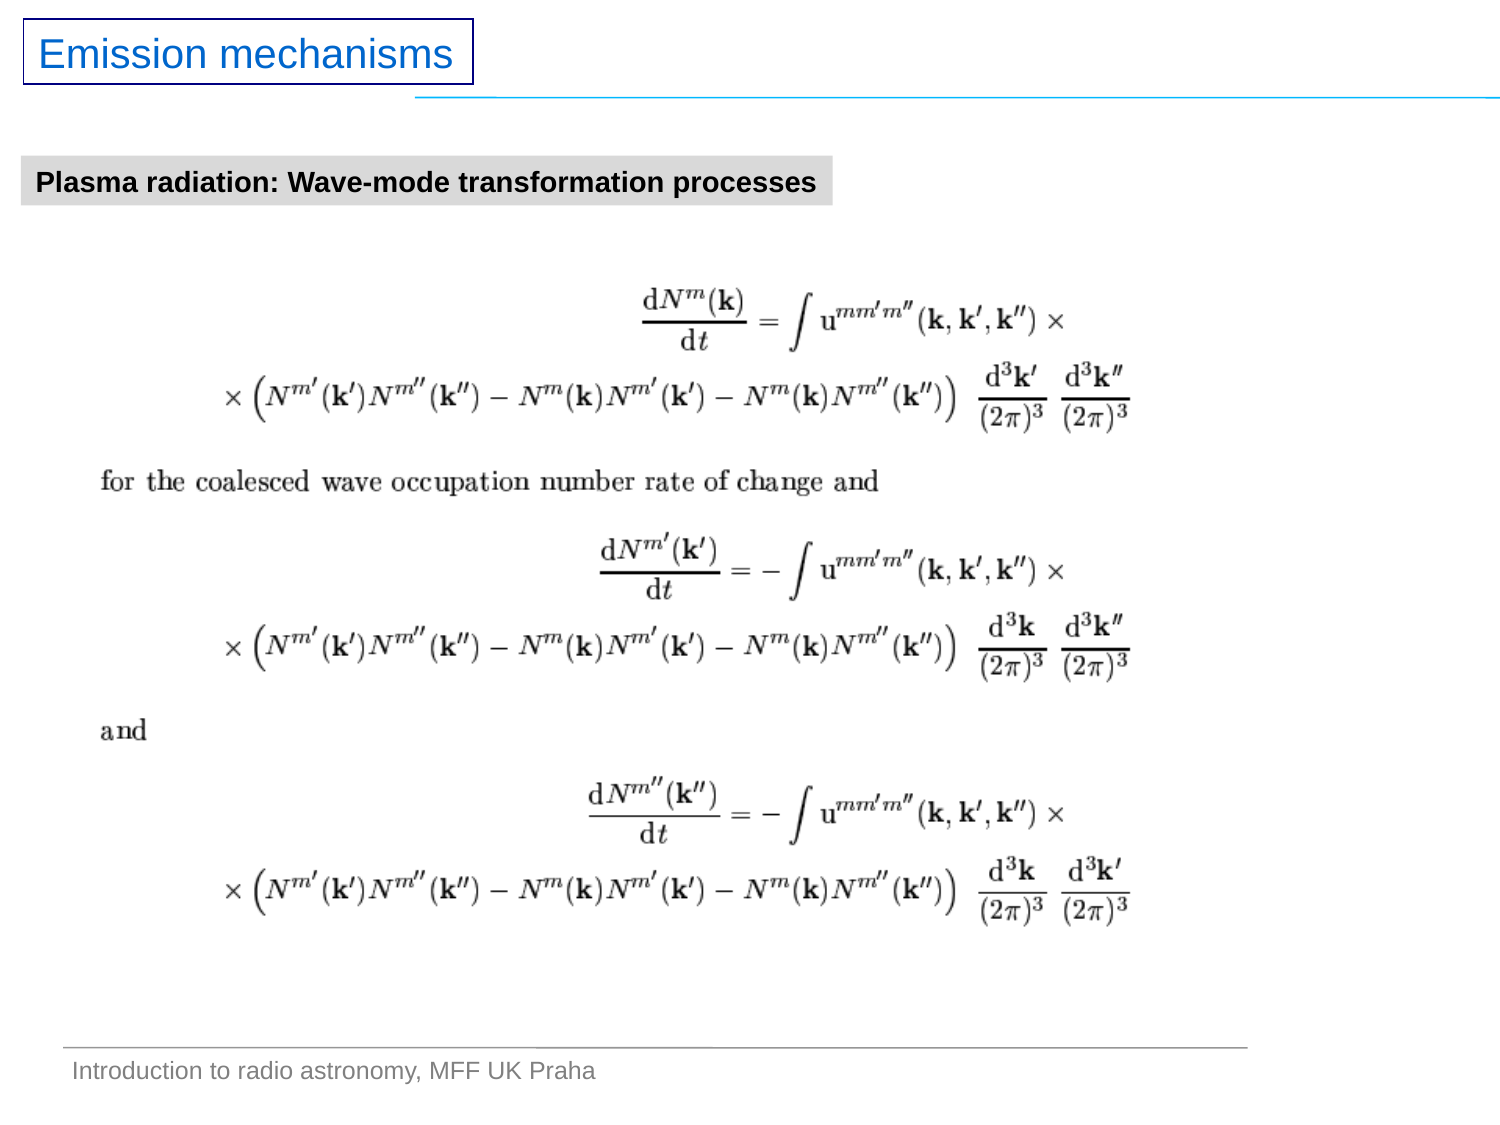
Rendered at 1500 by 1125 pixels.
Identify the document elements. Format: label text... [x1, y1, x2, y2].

picture [67, 263, 1221, 944]
text_box Emission mechanisms [23, 18, 473, 85]
text_box Plasma radiation: Wave-mode transformation processes [20, 155, 833, 206]
